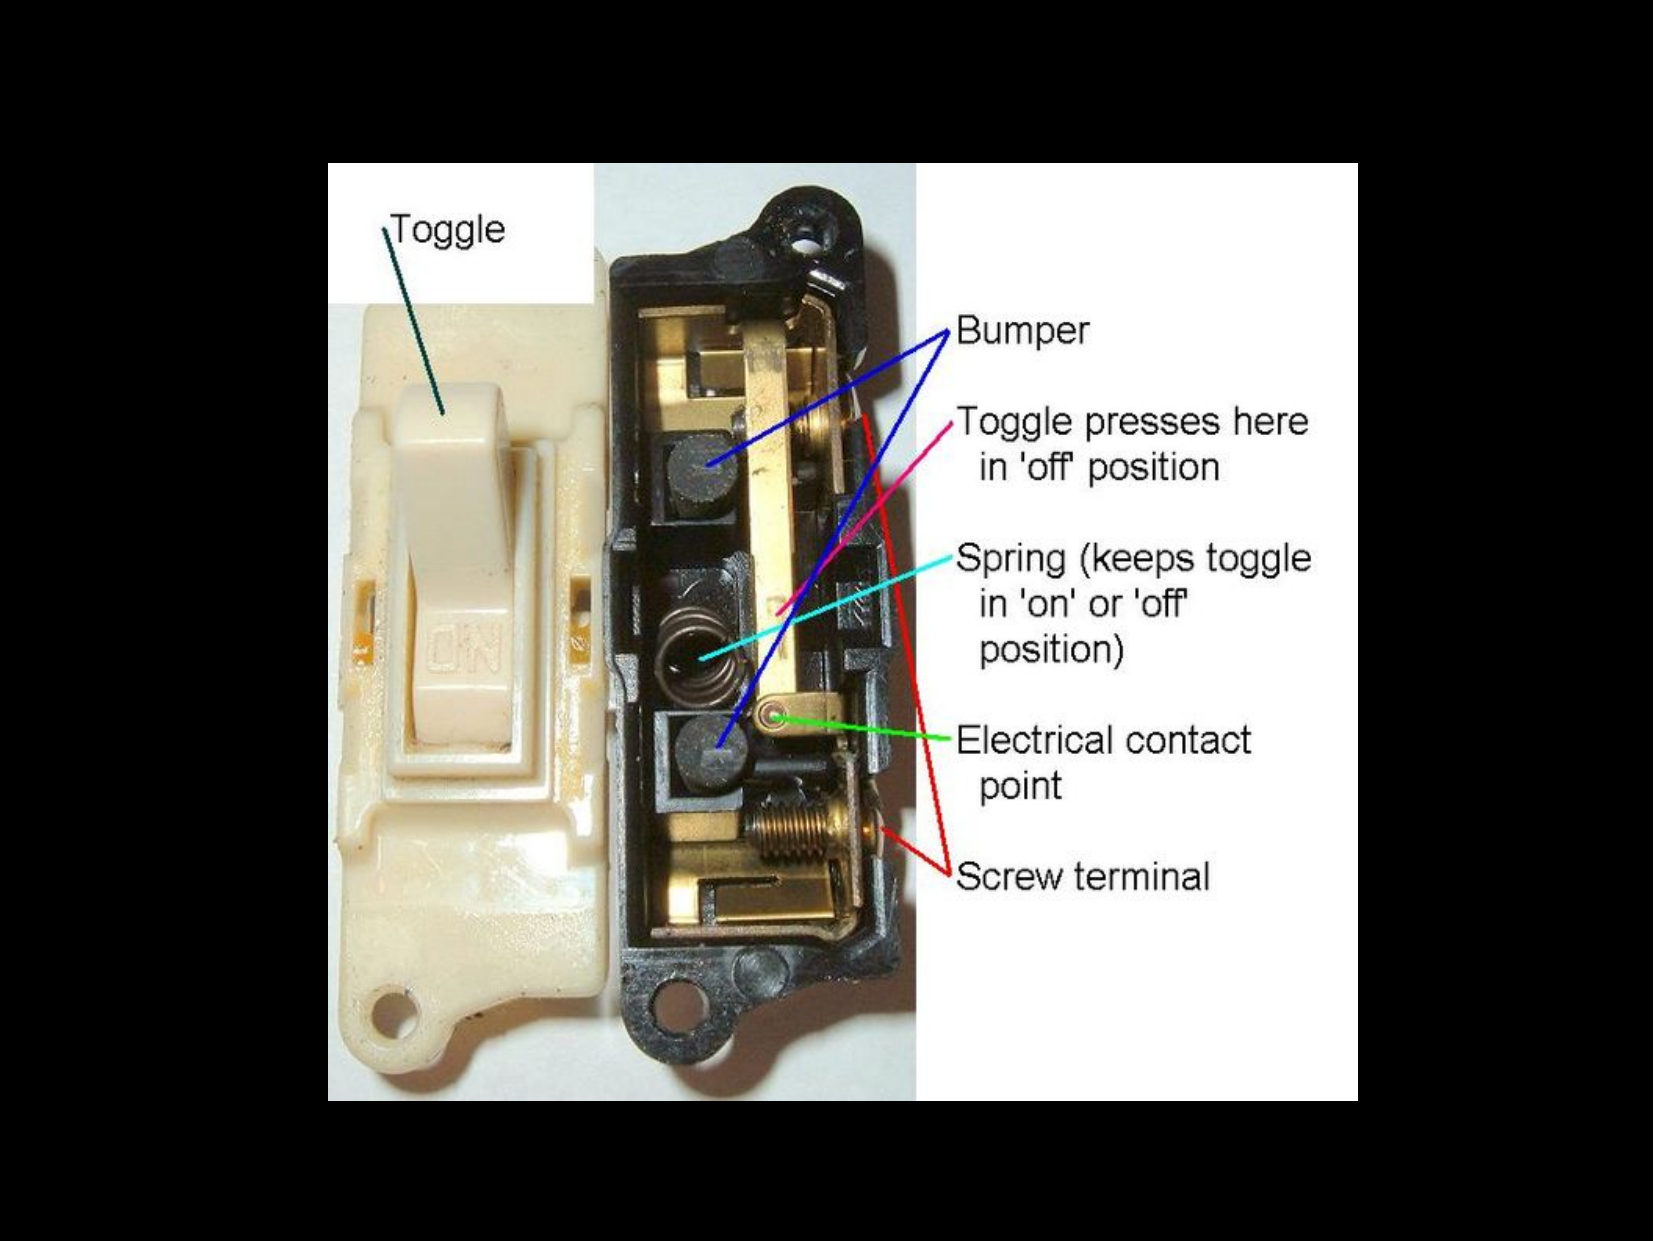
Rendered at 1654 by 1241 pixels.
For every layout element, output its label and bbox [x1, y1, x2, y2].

picture [328, 163, 1358, 1101]
